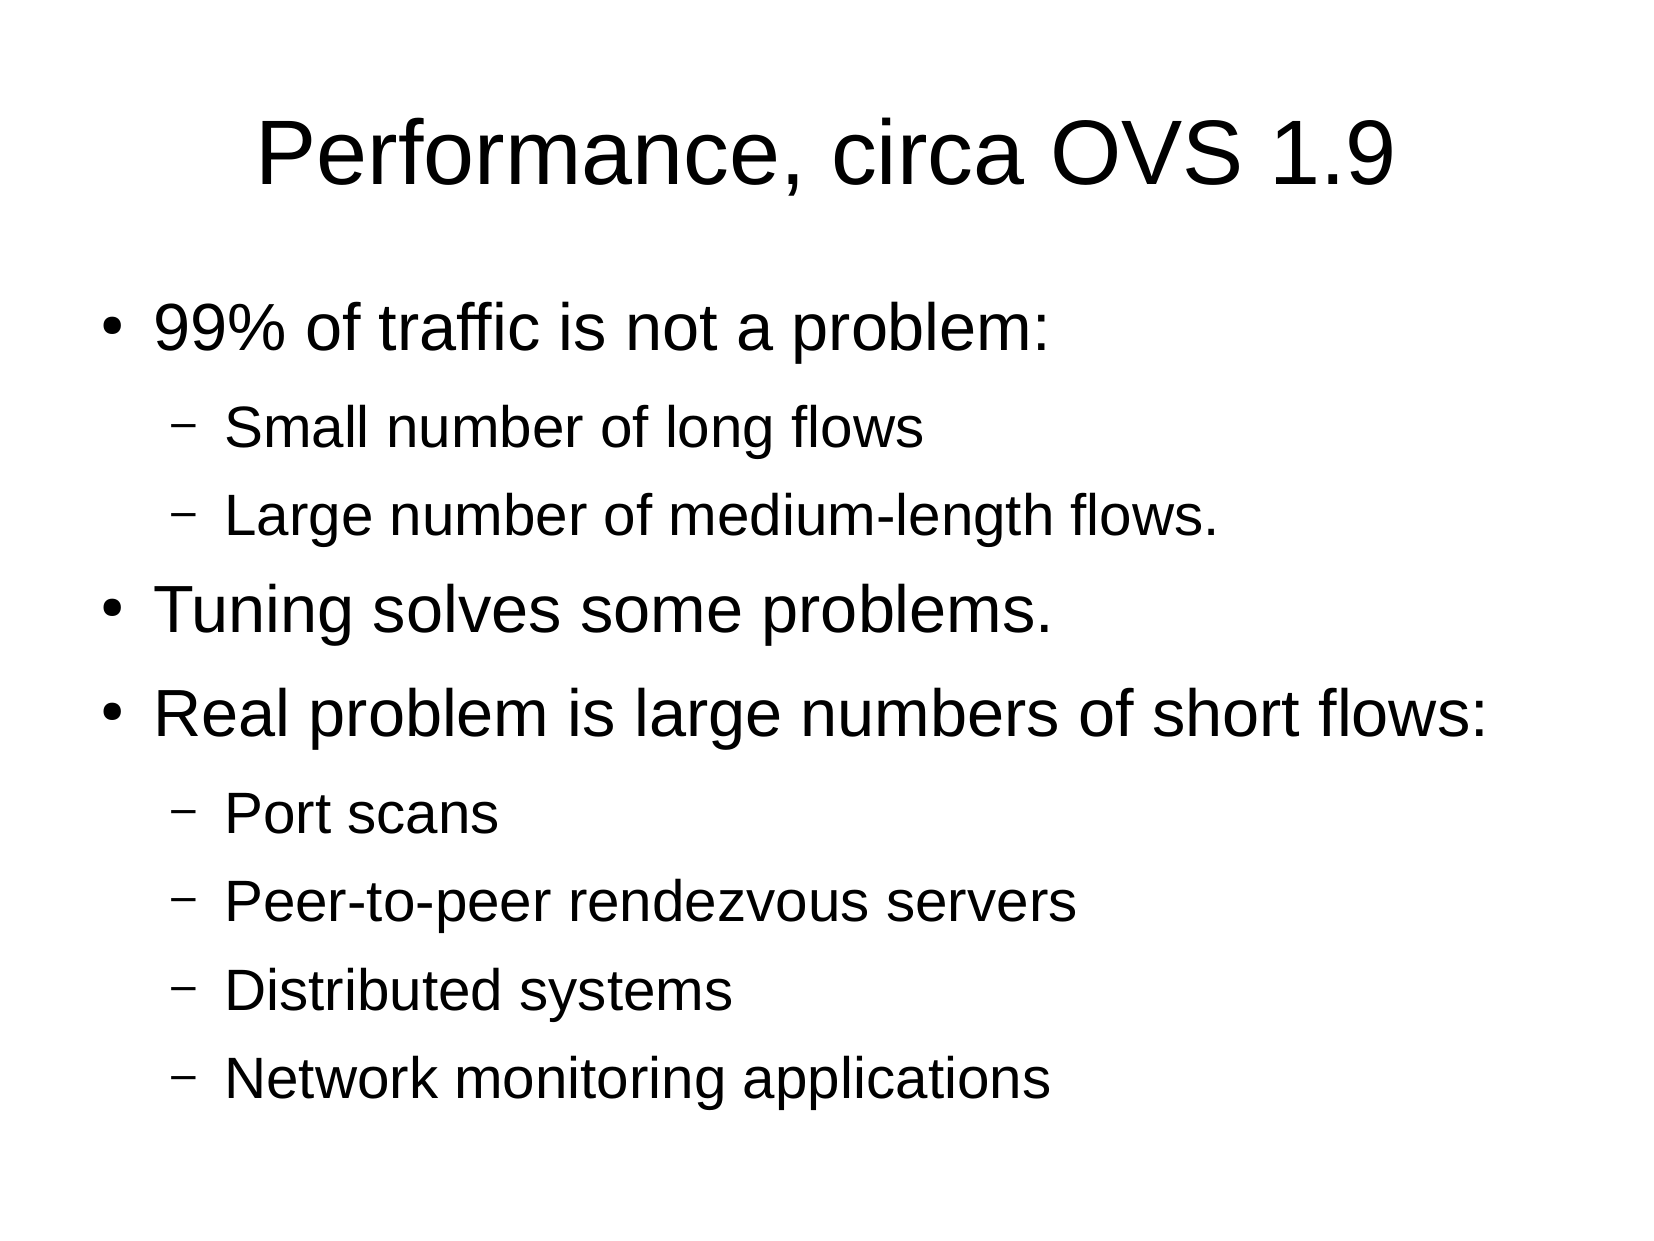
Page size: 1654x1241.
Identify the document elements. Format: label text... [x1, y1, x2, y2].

title Performance, circa OVS 1.9 [82, 49, 1571, 257]
list 99% of traffic is not a problem: Small number of long flows Large number of medium-length flows. Tuning solves some problems. Real problem is large numbers of short flows: Port scans Peer-to-peer rendezvous servers Distributed systems Network monitoring applications [82, 290, 1538, 1165]
